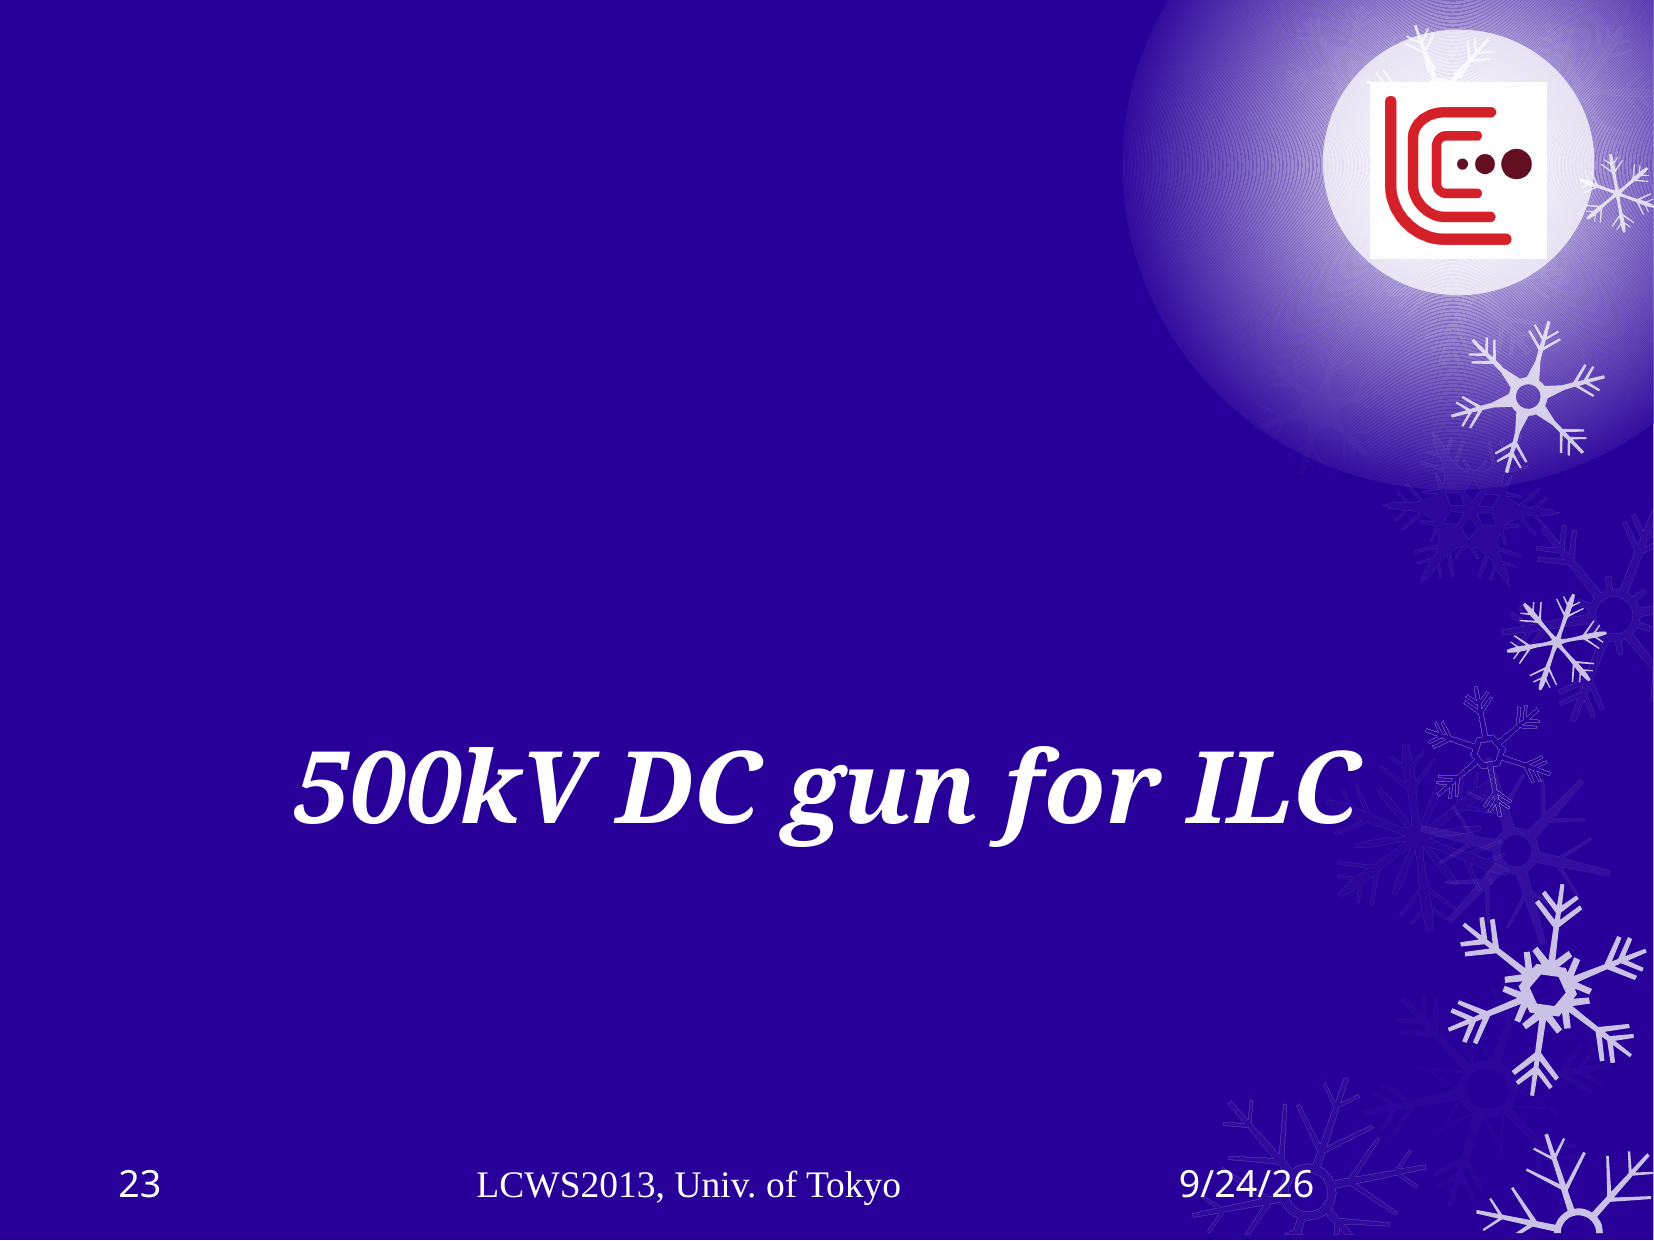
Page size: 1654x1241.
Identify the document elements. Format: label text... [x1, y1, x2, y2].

subtitle 500kV DC gun for ILC [82, 460, 1571, 1109]
picture [1370, 82, 1547, 259]
